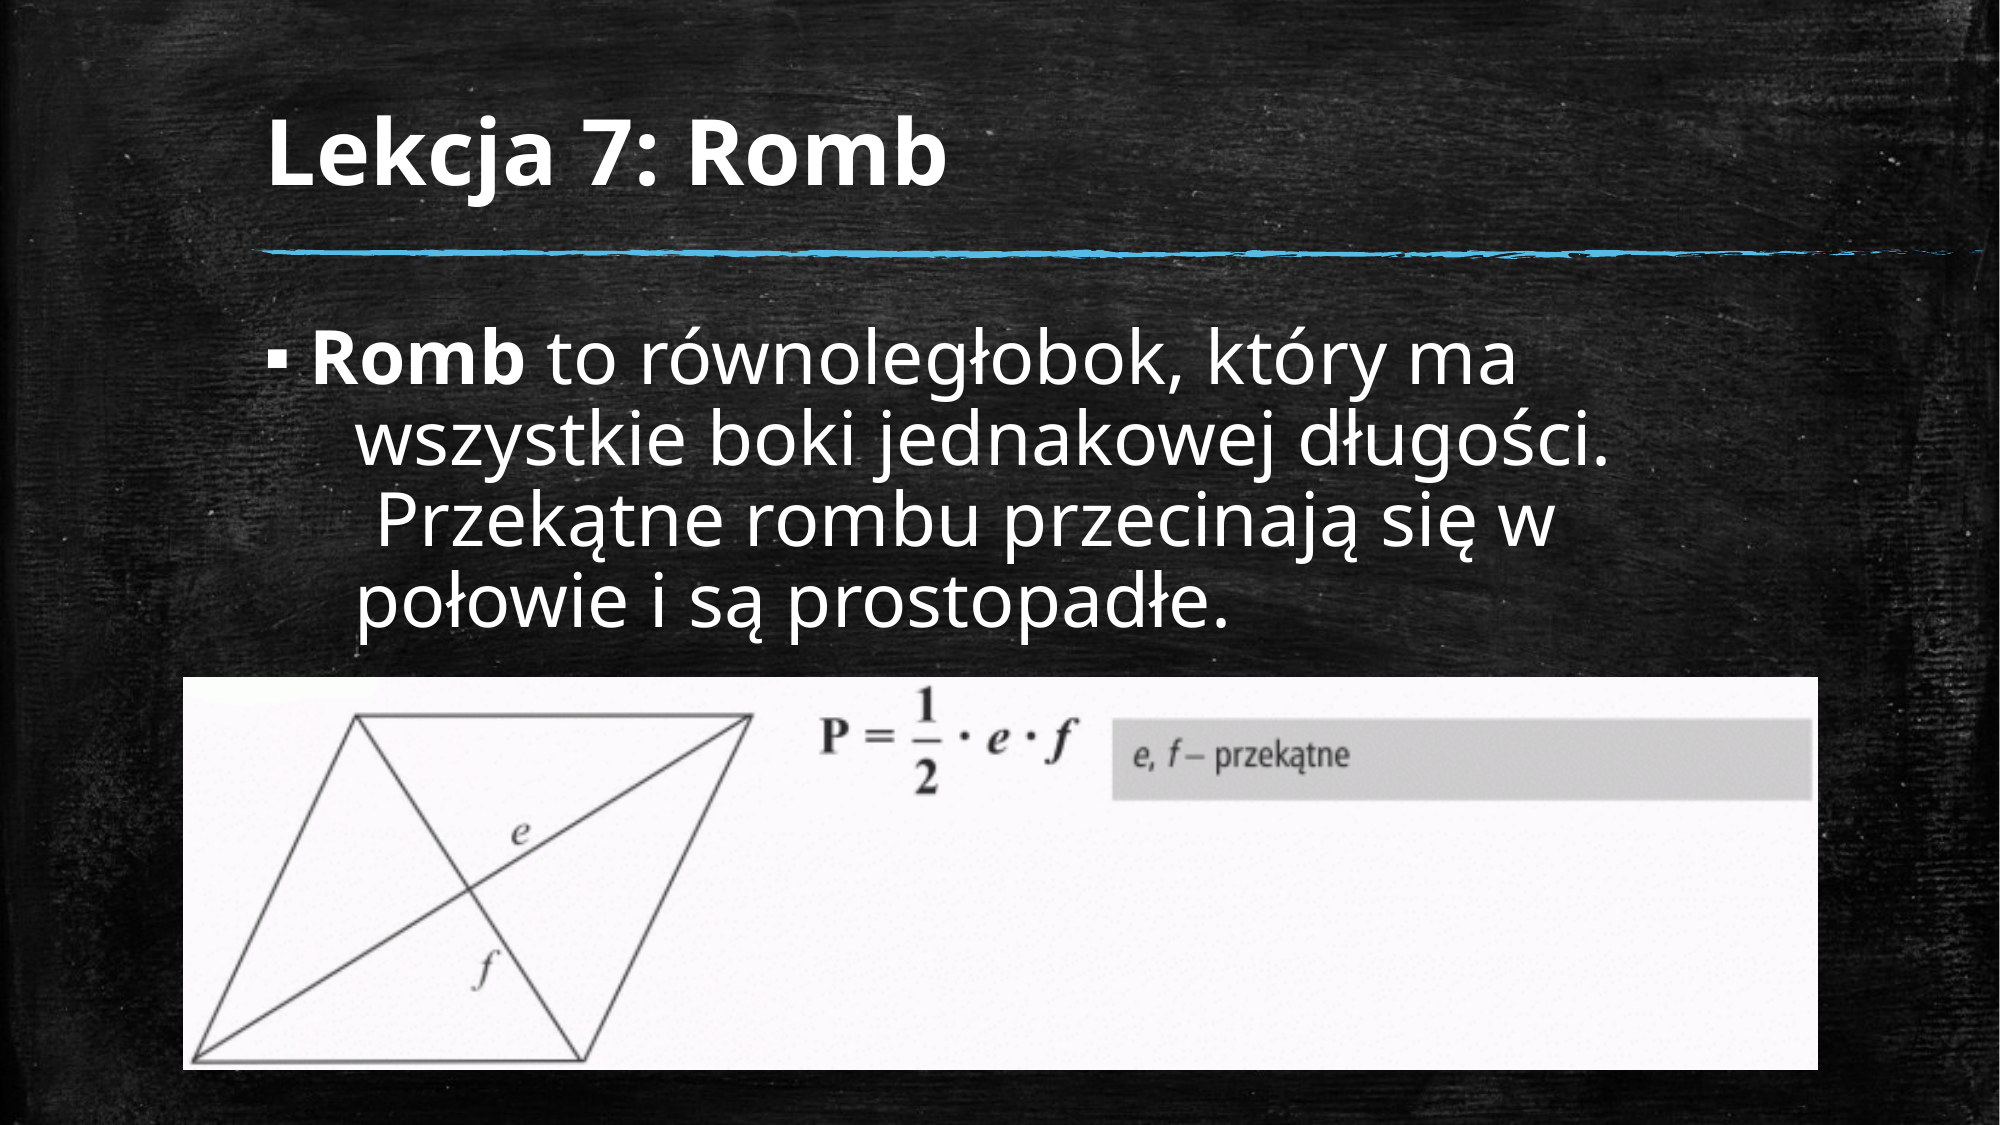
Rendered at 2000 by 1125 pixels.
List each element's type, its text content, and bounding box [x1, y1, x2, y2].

list Romb to równoległobok, który ma wszystkie boki jednakowej długości. Przekątne rombu przecinają się w połowie i są prostopadłe. [249, 312, 1750, 668]
title Lekcja 7: Romb [249, 45, 1750, 213]
picture [183, 677, 1818, 1070]
